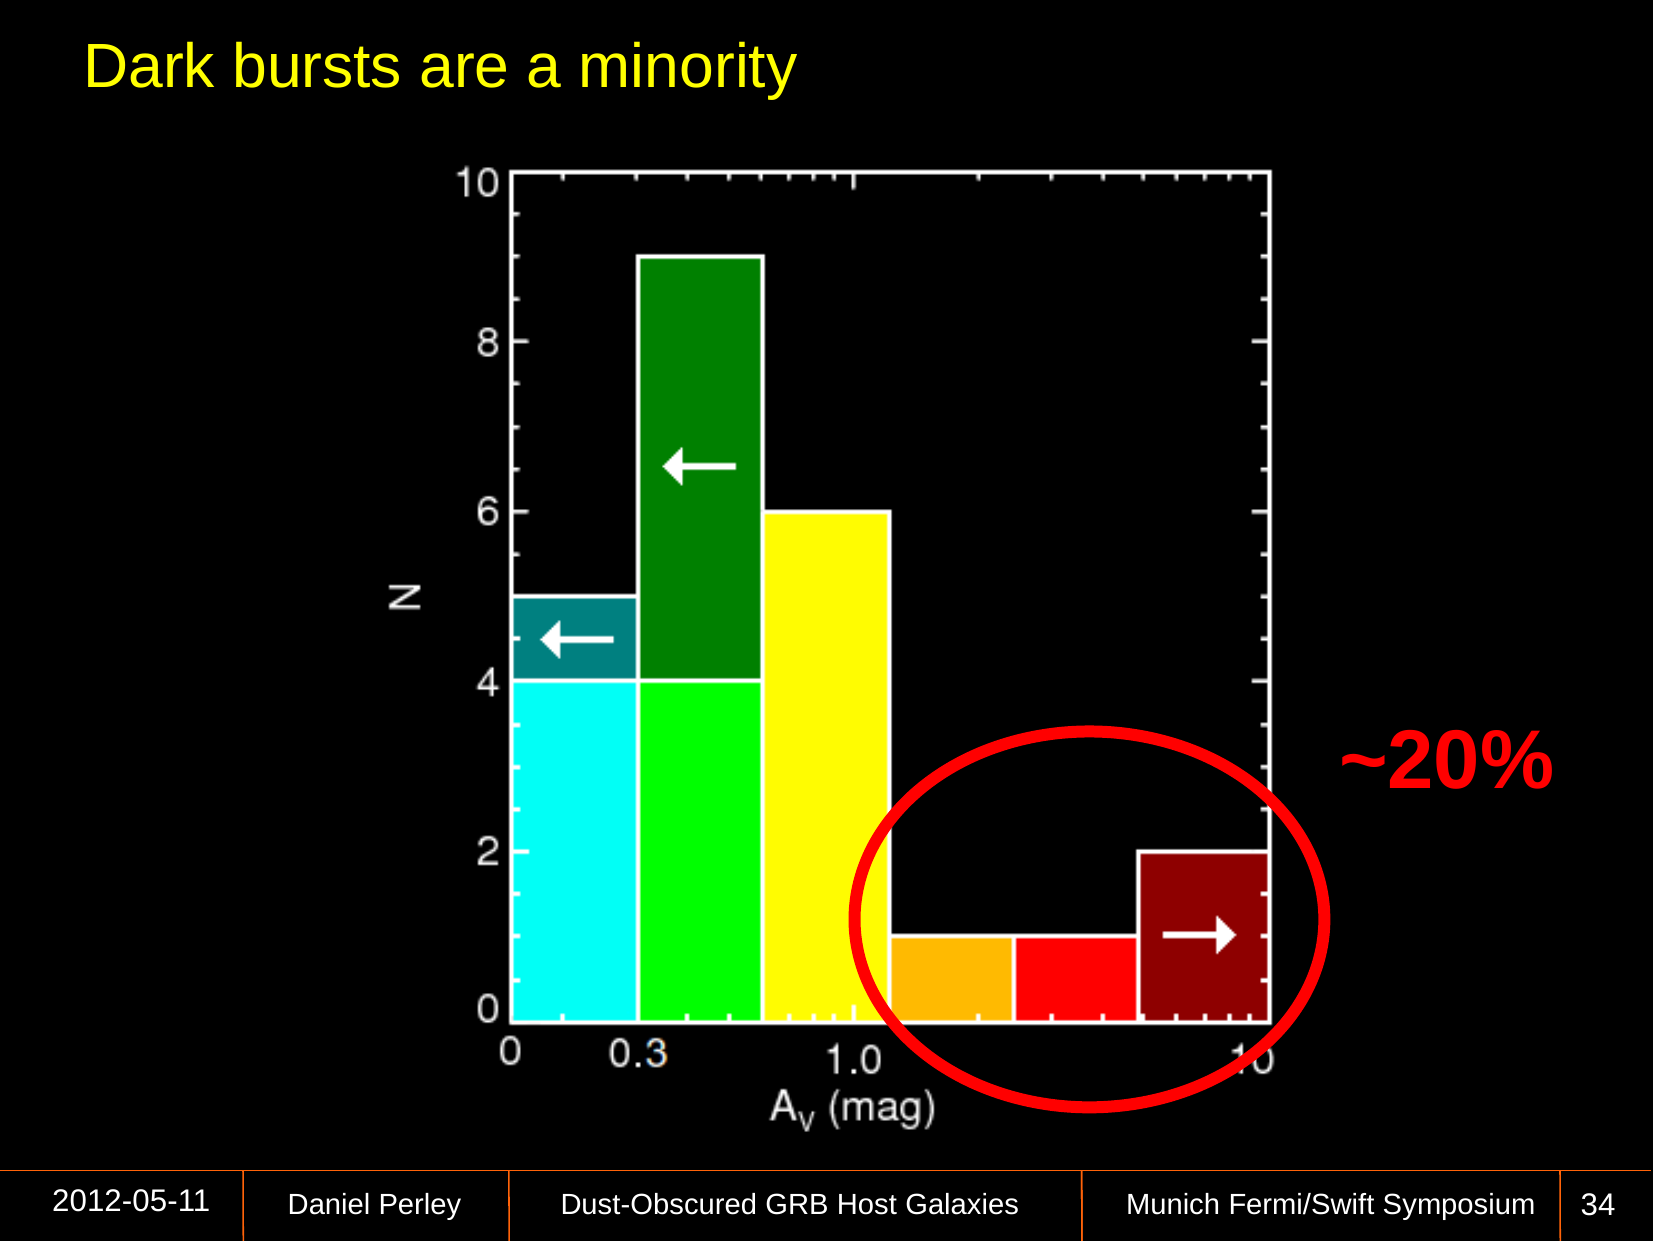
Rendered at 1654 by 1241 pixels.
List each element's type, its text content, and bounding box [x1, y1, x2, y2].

picture [861, 738, 1318, 1101]
picture [363, 155, 1328, 1153]
text_box ~20% [1324, 705, 1614, 814]
title Dark bursts are a minority [83, 25, 1573, 107]
